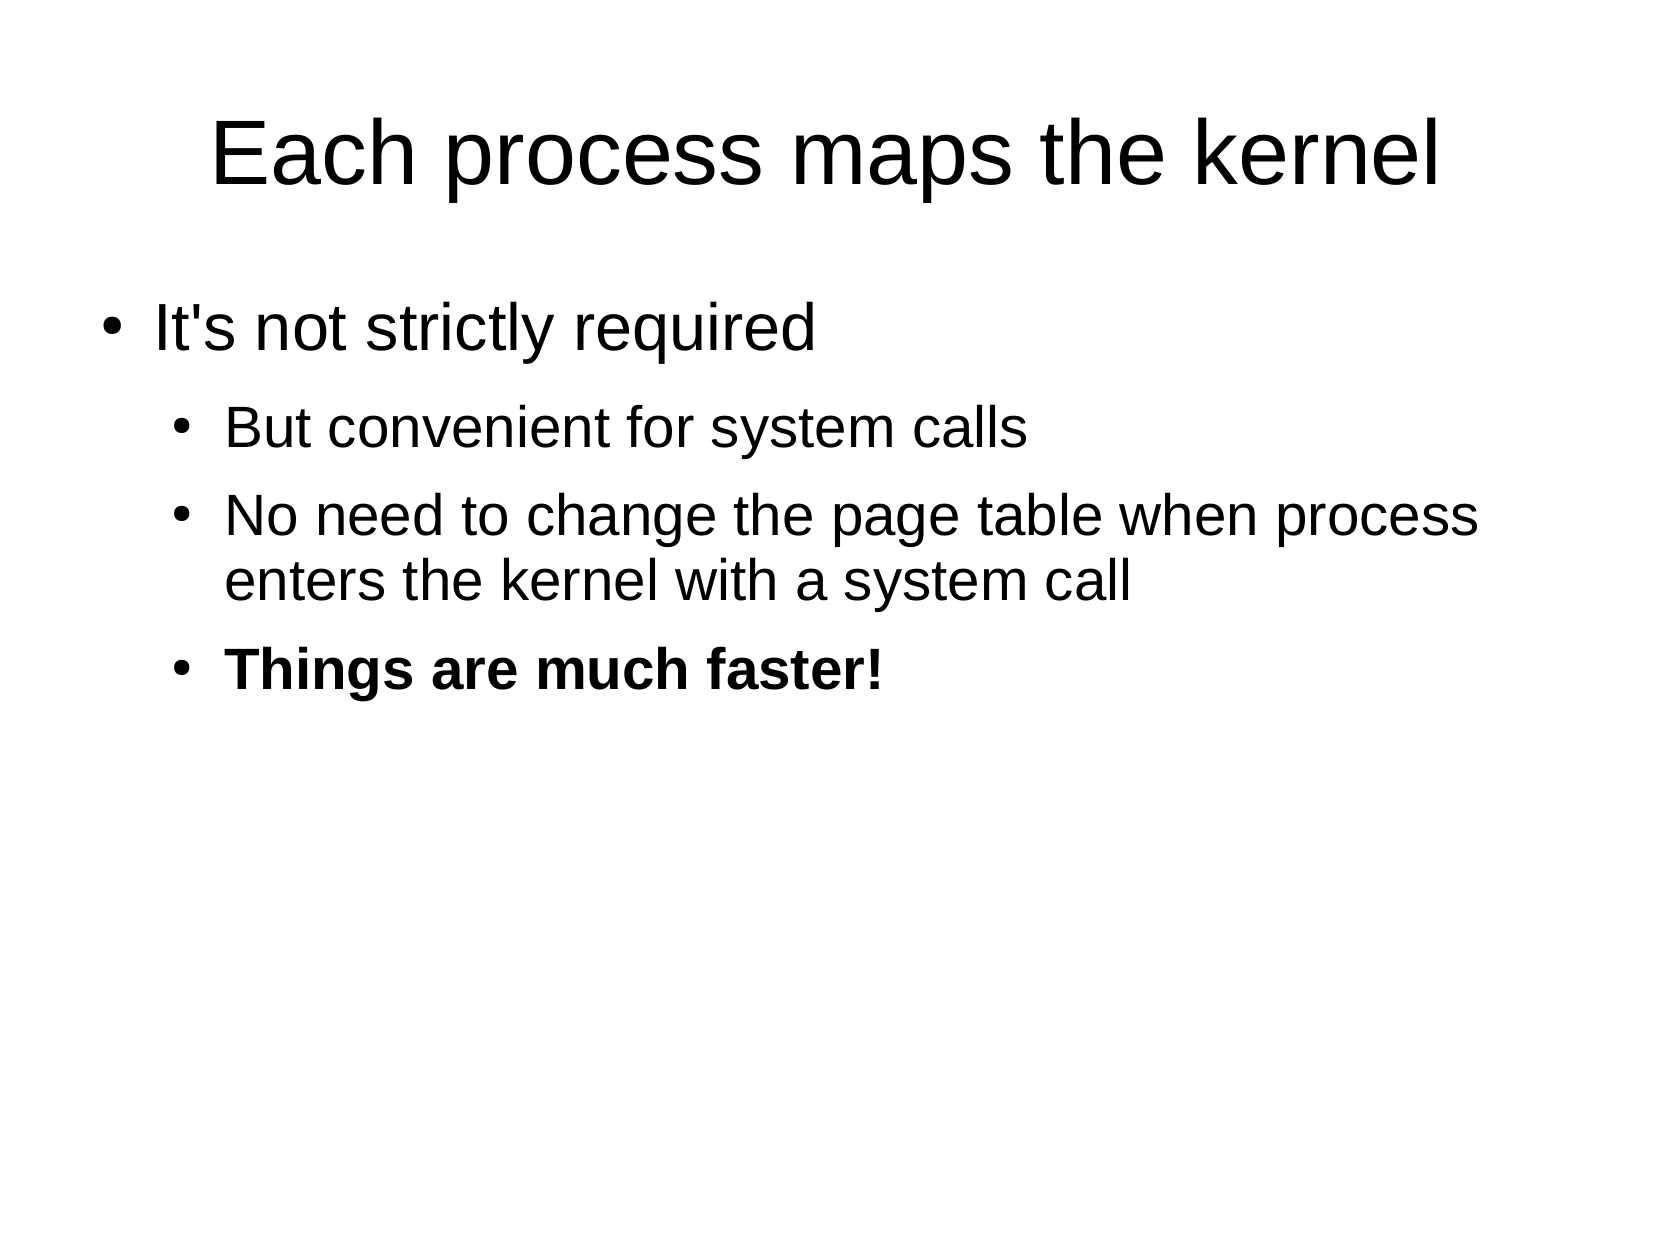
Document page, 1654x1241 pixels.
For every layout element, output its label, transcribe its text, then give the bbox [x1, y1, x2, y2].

list It's not strictly required But convenient for system calls No need to change the page table when process enters the kernel with a system call Things are much faster! [82, 290, 1571, 1010]
title Each process maps the kernel [82, 49, 1571, 257]
